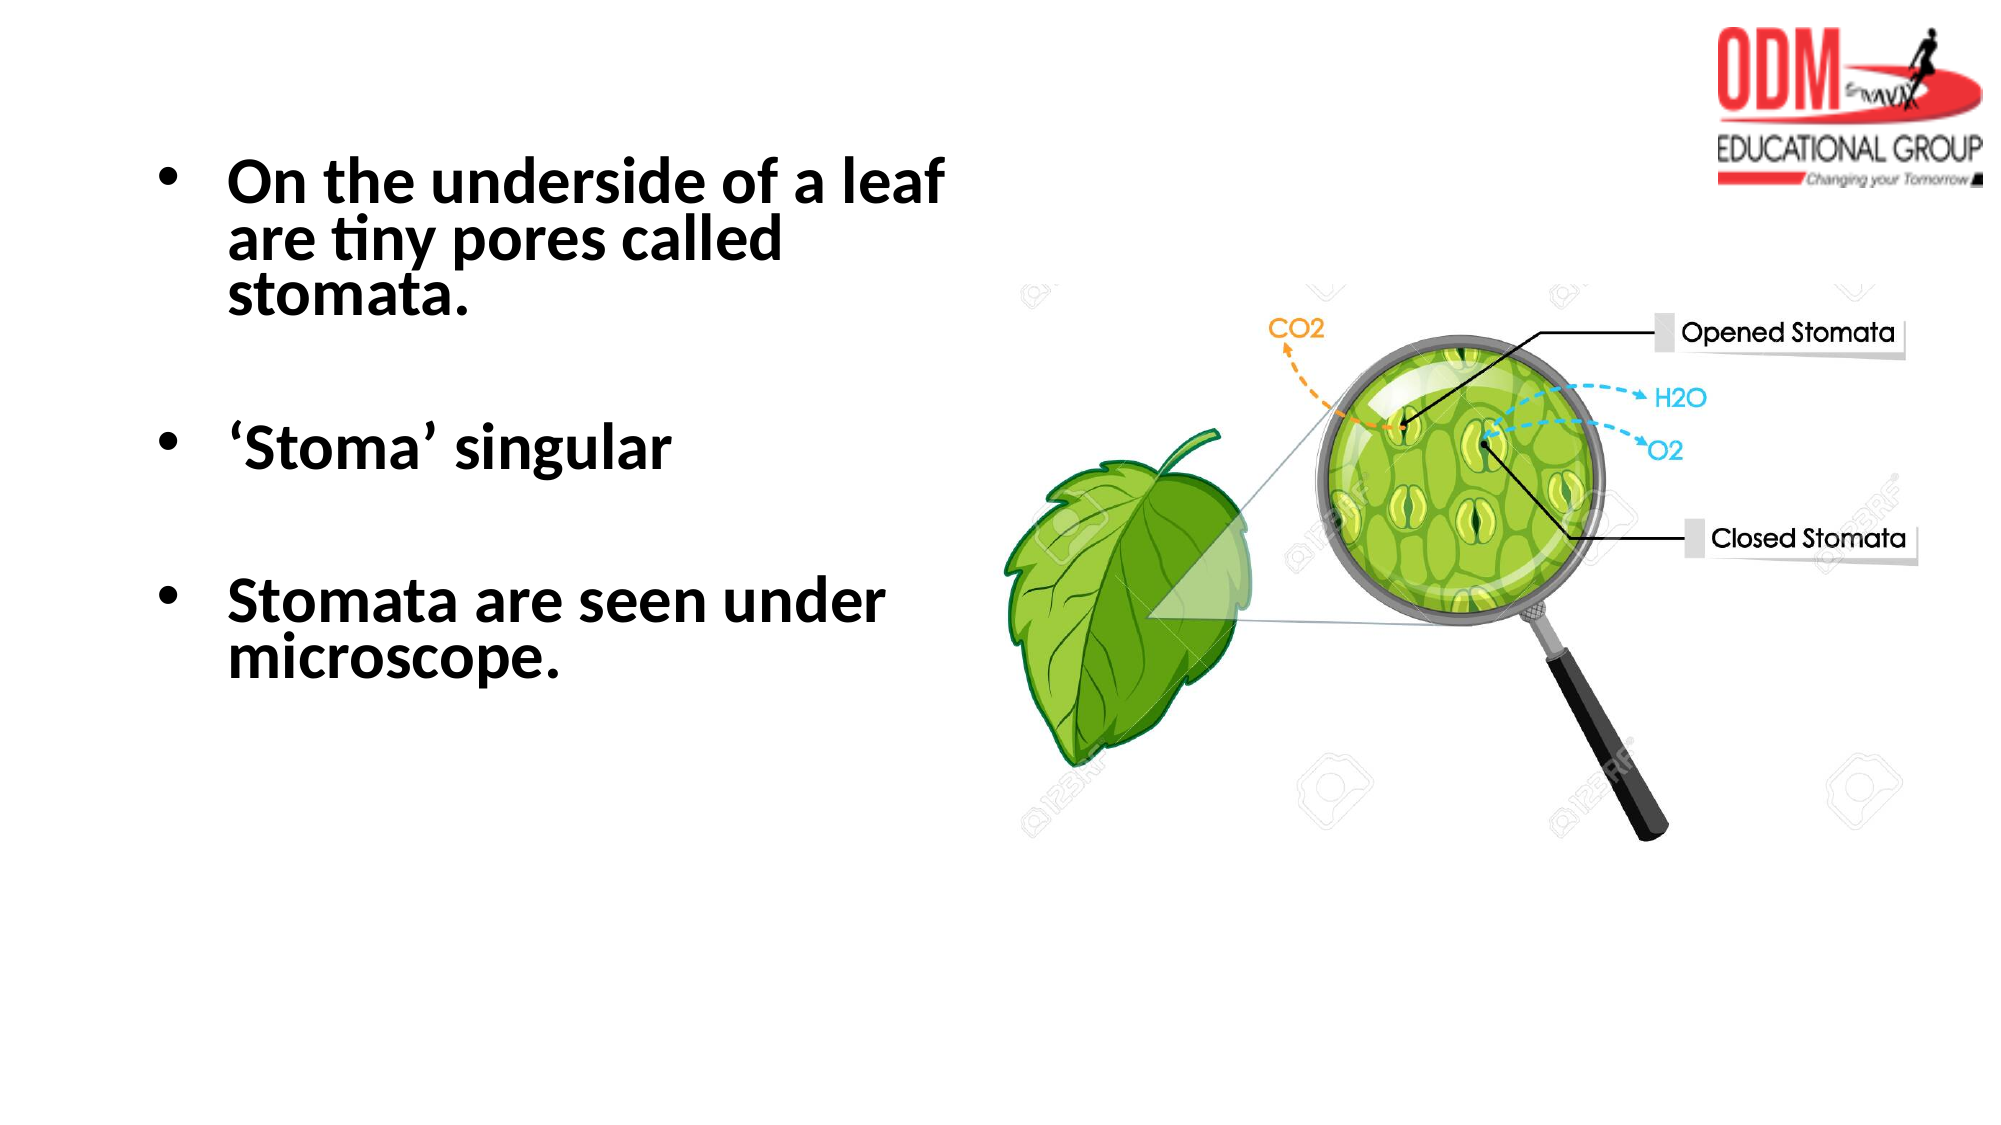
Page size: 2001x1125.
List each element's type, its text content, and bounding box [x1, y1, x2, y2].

picture [1718, 27, 1983, 188]
list On the underside of a leaf are tiny pores called stomata. ‘Stoma’ singular Stomata are seen under microscope. [137, 151, 1015, 1037]
picture [993, 284, 1929, 853]
